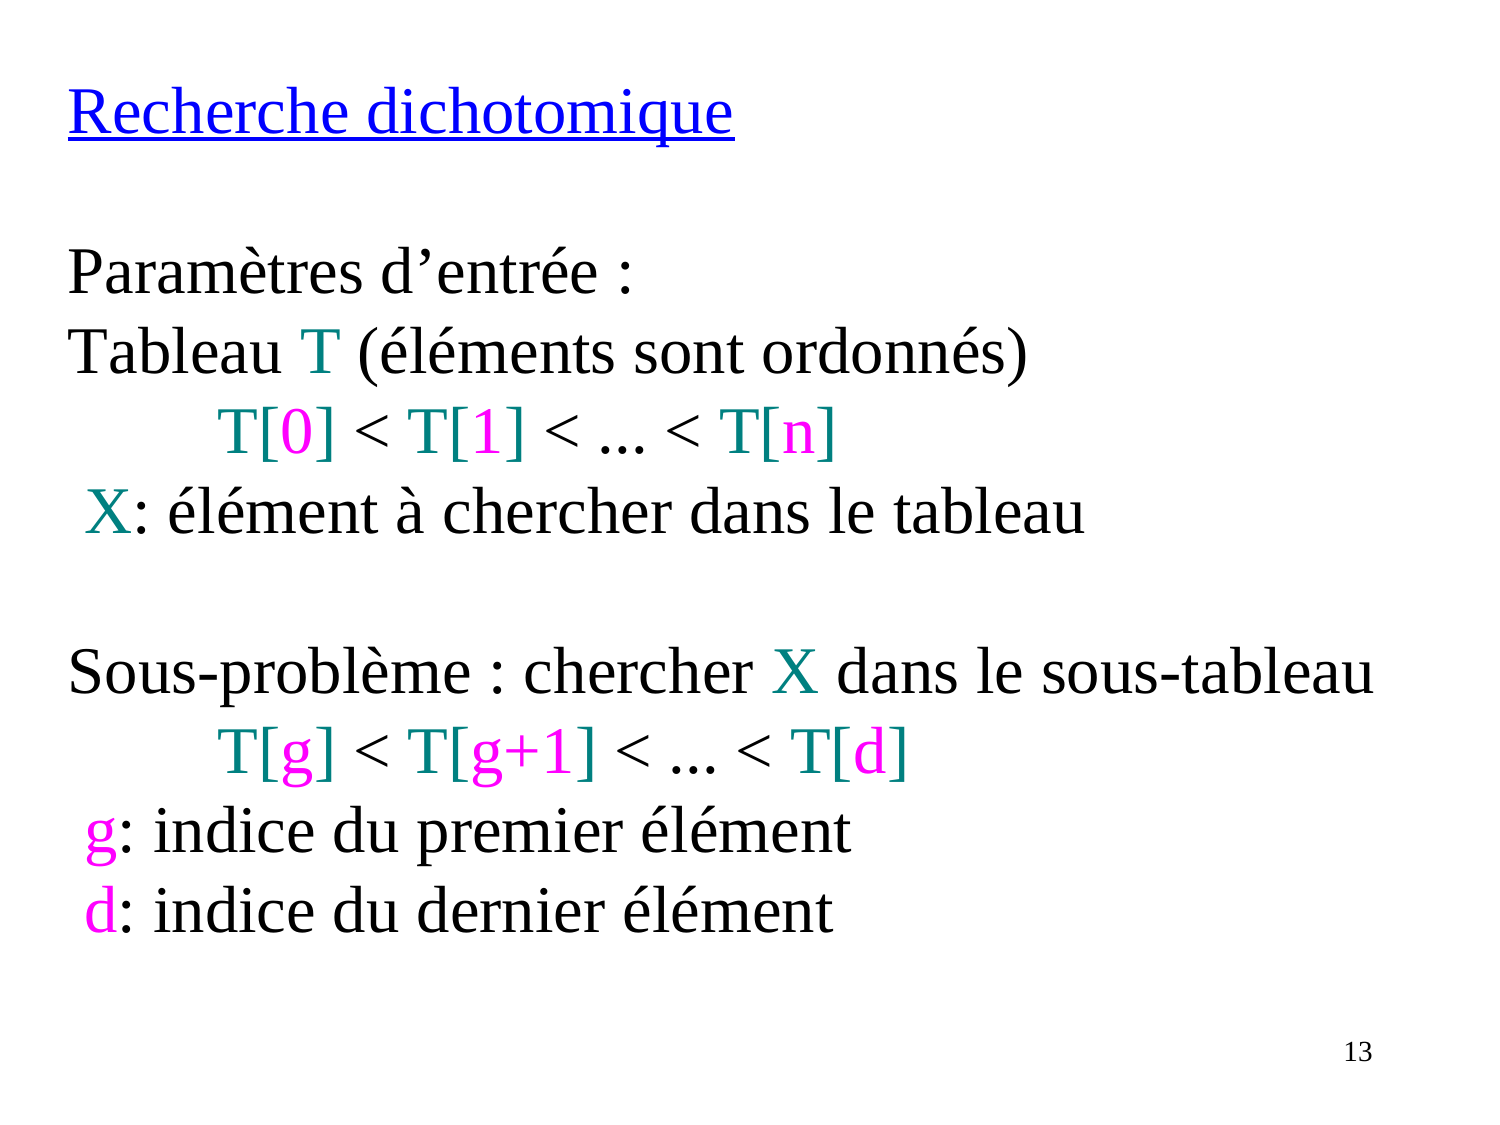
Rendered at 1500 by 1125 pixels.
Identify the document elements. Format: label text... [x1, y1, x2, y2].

text_box Recherche dichotomique Paramètres d’entrée : Tableau T (éléments sont ordonnés) T[0] < T[1] < ... < T[n] X: élément à chercher dans le tableau Sous-problème : chercher X dans le sous-tableau T[g] < T[g+1] < ... < T[d] g: indice du premier élément d: indice du dernier élément [52, 58, 1391, 954]
